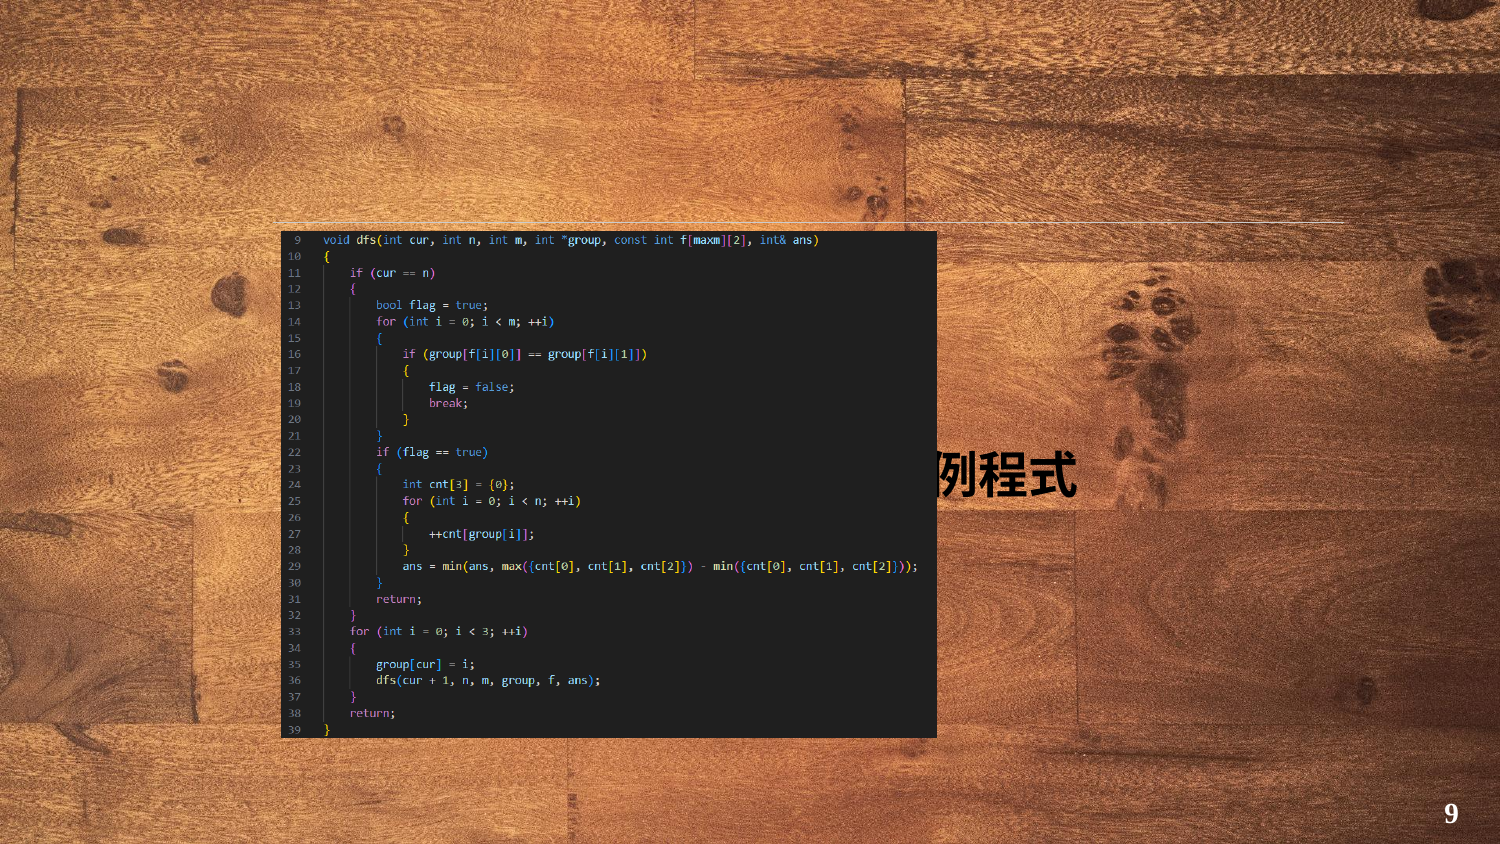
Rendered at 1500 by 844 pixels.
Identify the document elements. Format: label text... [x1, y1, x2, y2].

slide_number 8 [1429, 779, 1500, 844]
title 範例程式 [255, 117, 1341, 233]
picture [281, 231, 937, 738]
